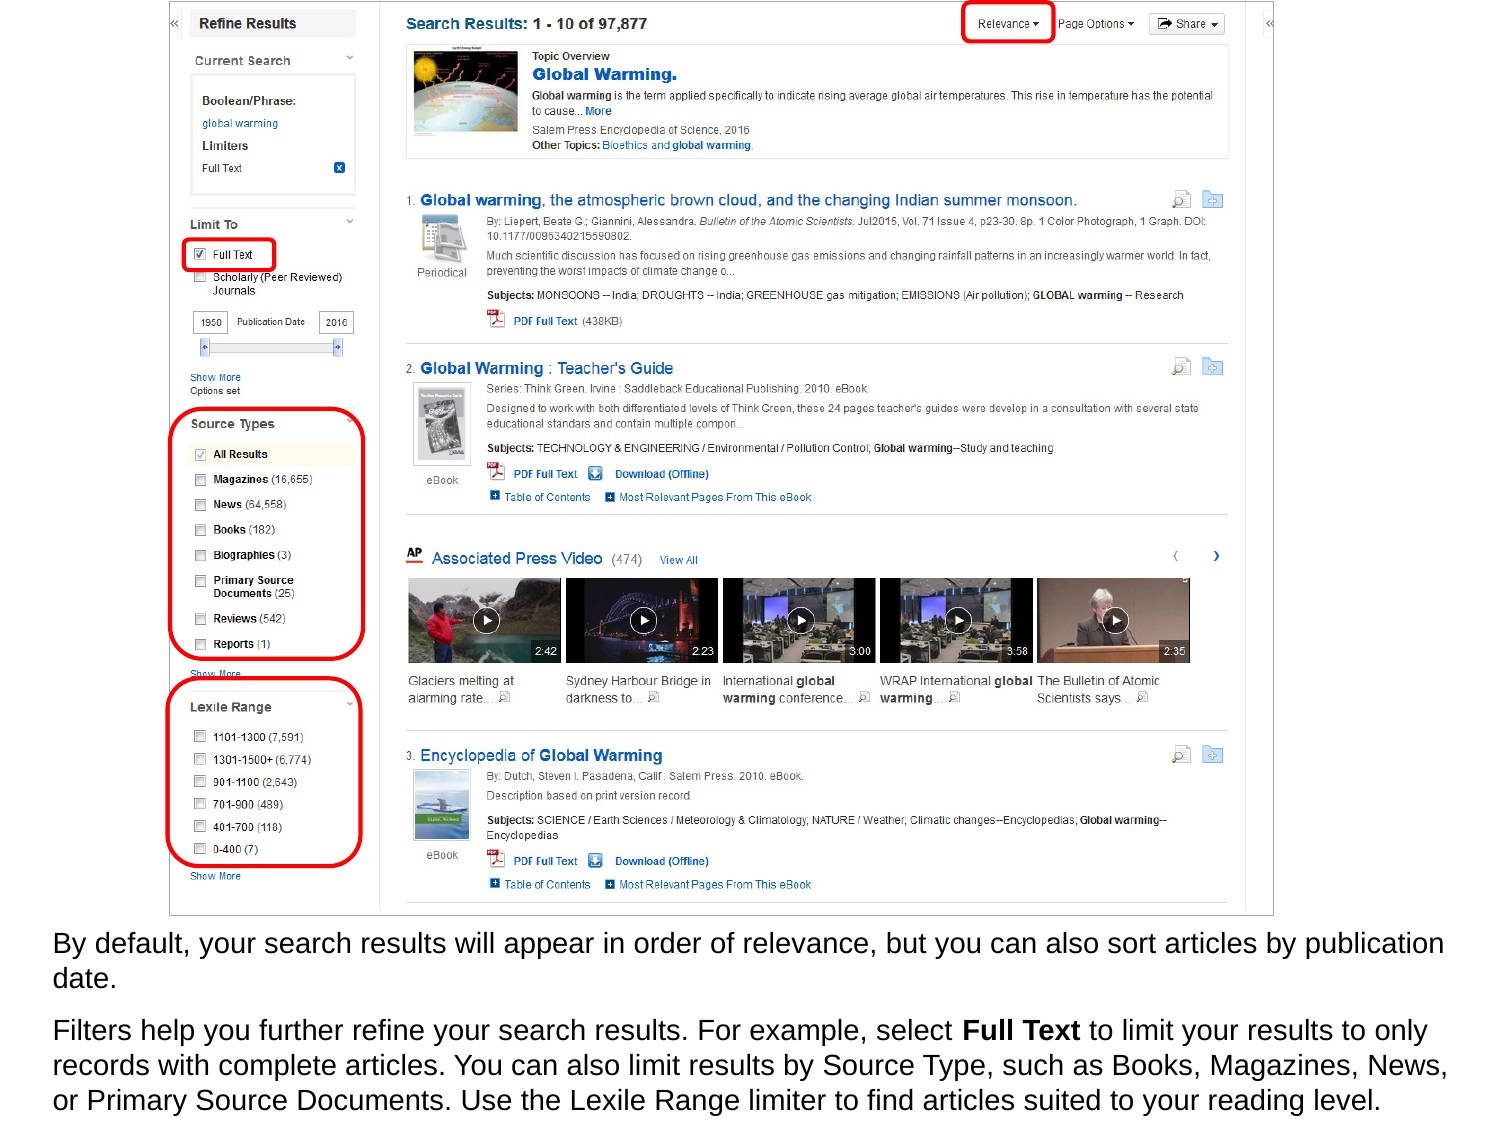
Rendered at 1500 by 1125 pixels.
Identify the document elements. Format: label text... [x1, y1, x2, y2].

picture [966, 5, 1051, 39]
picture [173, 411, 361, 656]
text_box By default, your search results will appear in order of relevance, but you can also sort articles by publication date. Filters help you further refine your search results. For example, select Full Text to limit your results to only records with complete articles. You can also limit results by Source Type, such as Books, Magazines, News, or Primary Source Documents. Use the Lexile Range limiter to find articles suited to your reading level. [0, 917, 1500, 1124]
picture [170, 681, 358, 864]
picture [170, 2, 1273, 915]
